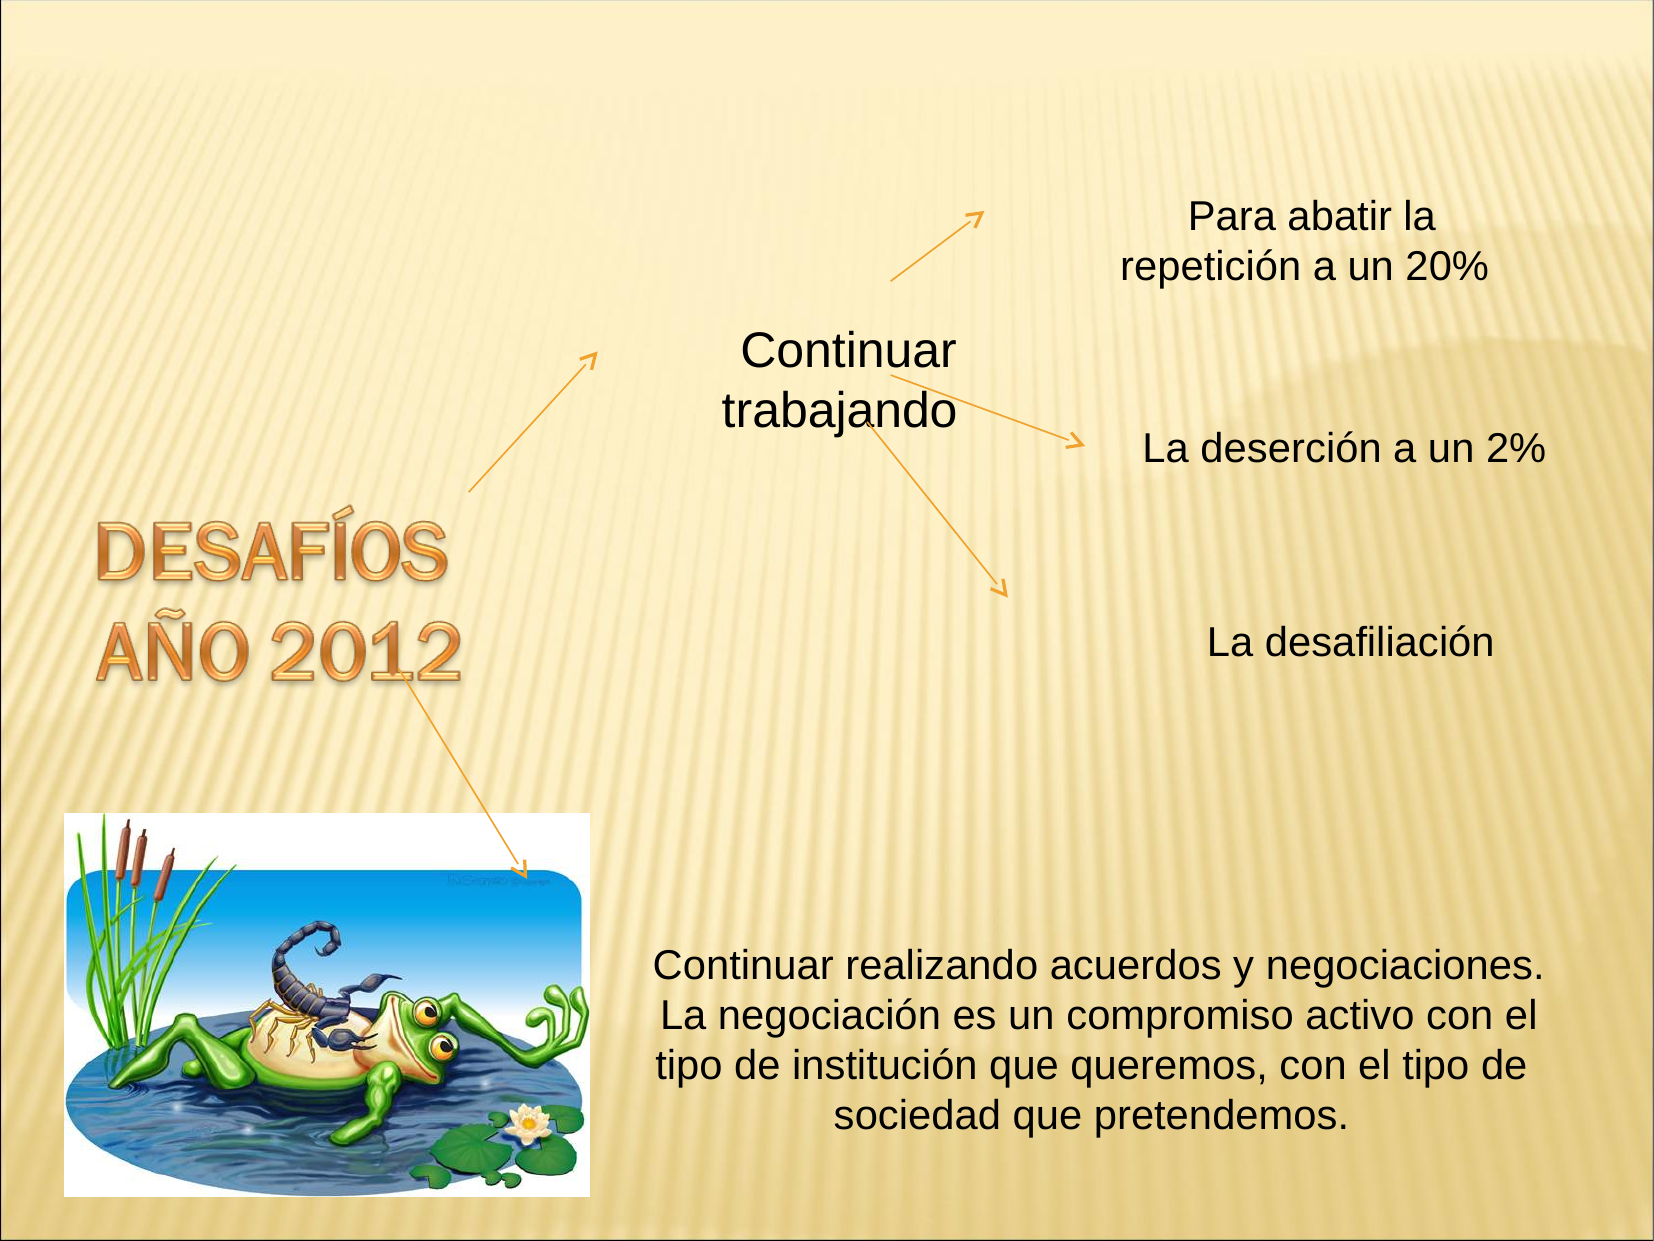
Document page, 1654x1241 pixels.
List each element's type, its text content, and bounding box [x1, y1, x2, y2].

text_box La deserción a un 2% [1085, 413, 1589, 479]
text_box Continuar trabajando [658, 309, 1021, 446]
text_box Para abatir la repetición a un 20% [1072, 180, 1538, 297]
text_box La desafiliación [1162, 607, 1525, 673]
picture [0, 0, 1654, 1241]
text_box Continuar realizando acuerdos y negociaciones. La negociación es un compromiso activo con el tipo de institución que queremos, con el tipo de sociedad que pretendemos. [594, 930, 1589, 1146]
